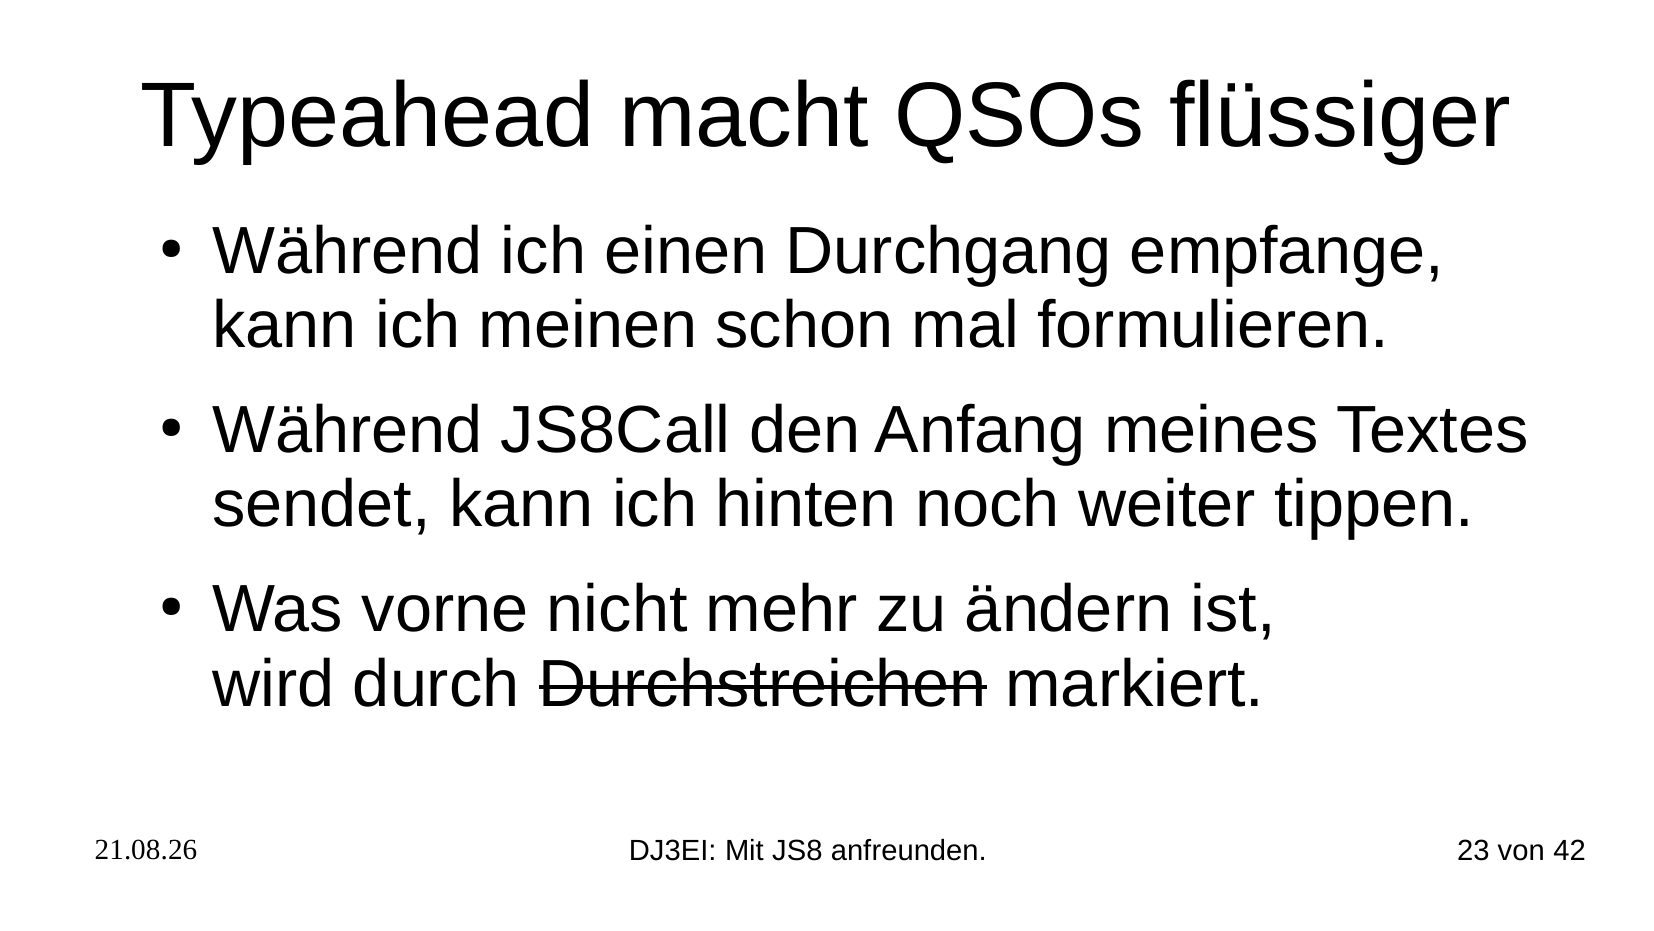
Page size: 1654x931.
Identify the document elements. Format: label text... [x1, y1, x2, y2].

list Während ich einen Durchgang empfange, kann ich meinen schon mal formulieren. Während JS8Call den Anfang meines Textes sendet, kann ich hinten noch weiter tippen. Was vorne nicht mehr zu ändern ist, wird durch Durchstreichen markiert. [141, 212, 1630, 753]
title Typeahead macht QSOs flüssiger [82, 37, 1571, 193]
